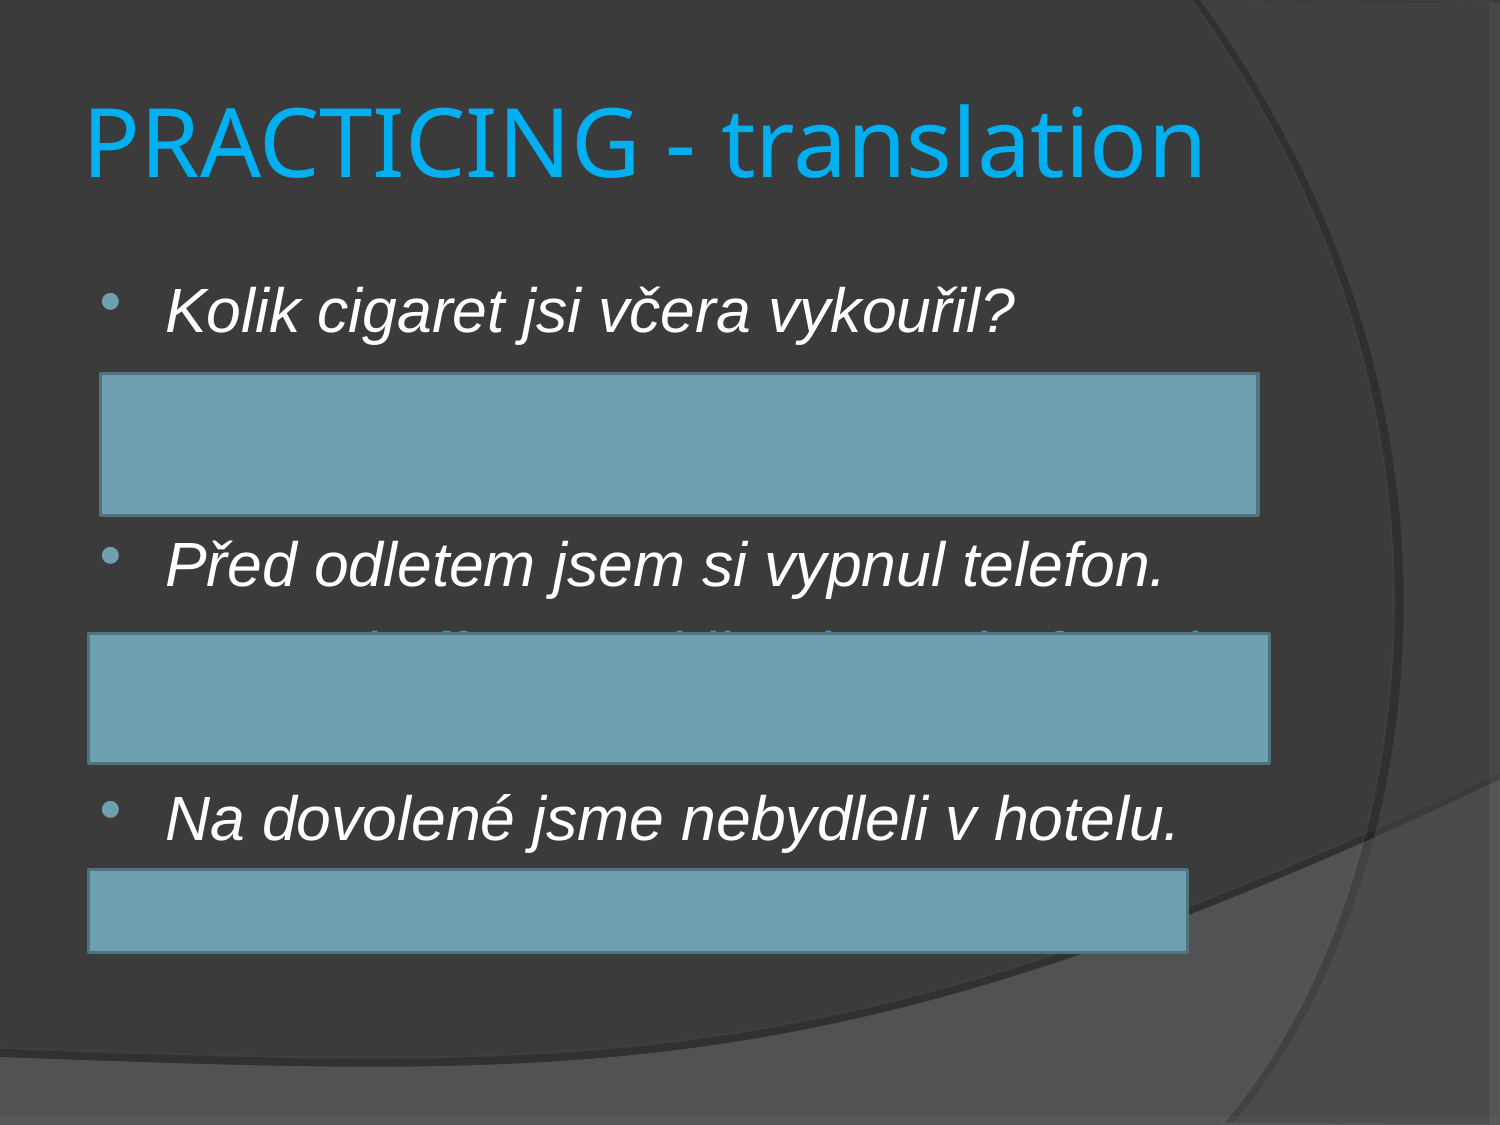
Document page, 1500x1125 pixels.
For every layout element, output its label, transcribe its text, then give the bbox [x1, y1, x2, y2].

list Kolik cigaret jsi včera vykouřil? How many cigarettes did you smoke today? Před odletem jsem si vypnul telefon. I turned off my mobile phone before the flight. Na dovolené jsme nebydleli v hotelu. We didn´t stay in a hotel on holiday. [75, 262, 1300, 1005]
text_box [89, 870, 1187, 952]
text_box [89, 633, 1270, 763]
title PRACTICING - translation [75, 45, 1300, 233]
text_box [100, 374, 1258, 515]
